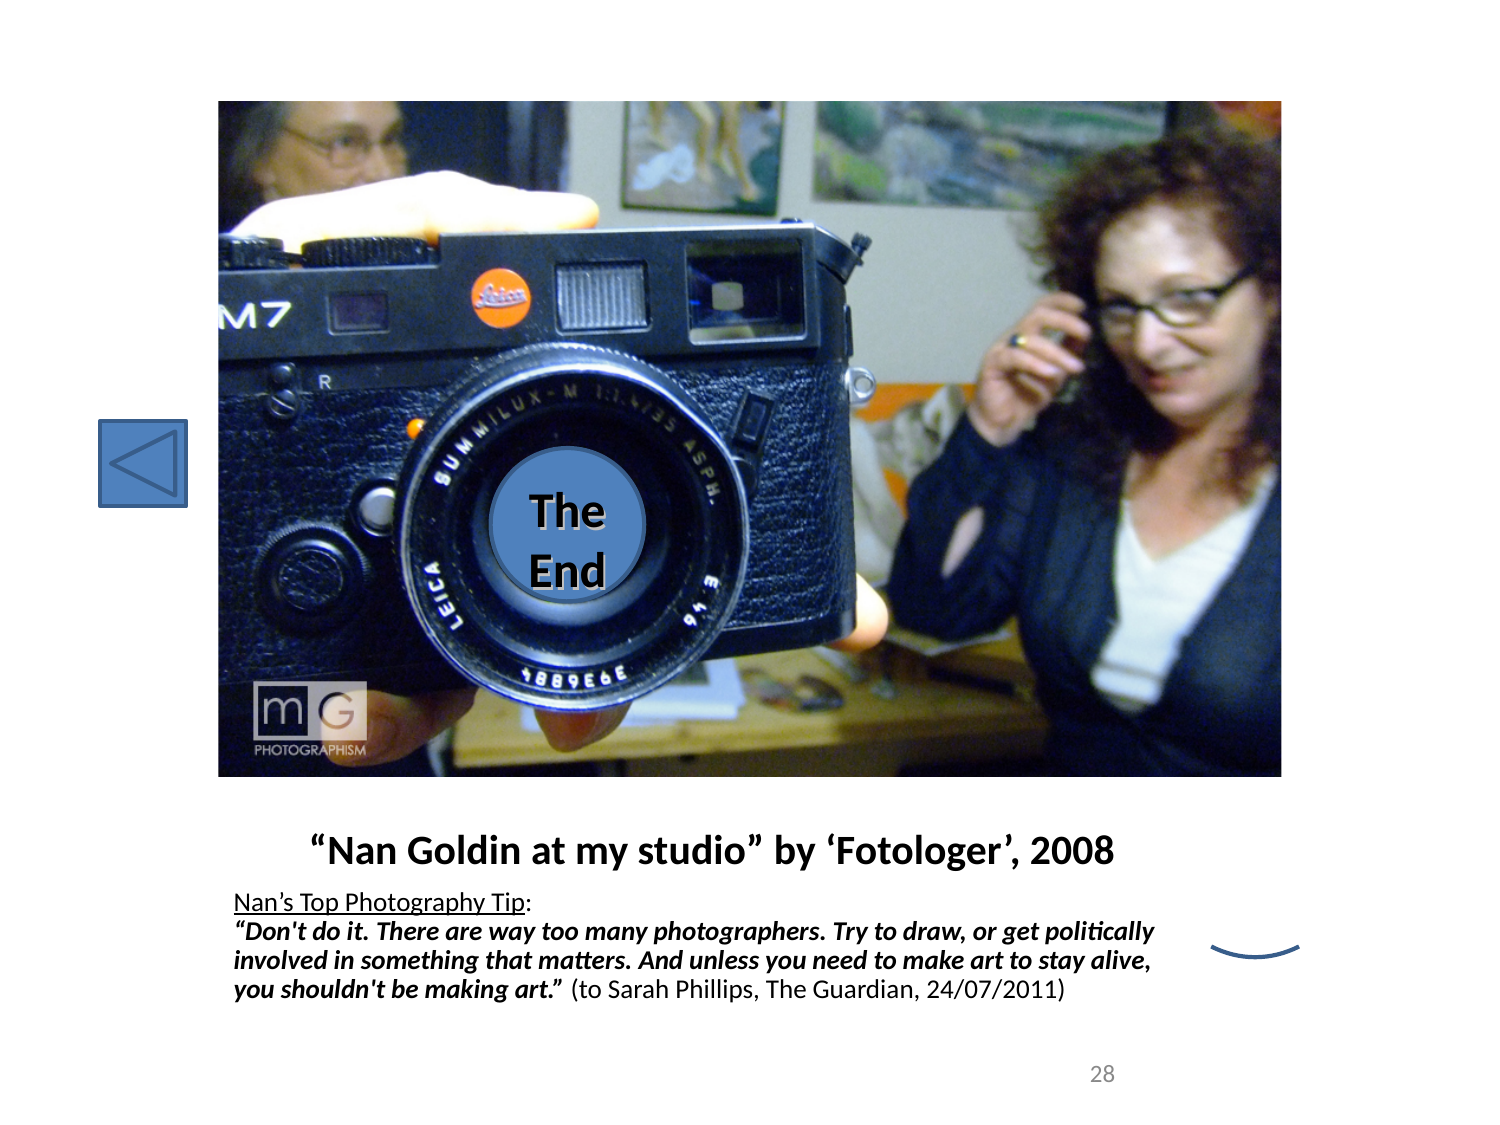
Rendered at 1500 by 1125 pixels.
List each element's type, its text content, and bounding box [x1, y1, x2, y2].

list Nan’s Top Photography Tip: “Don't do it. There are way too many photographers. Try to draw, or get politically involved in something that matters. And unless you need to make art to stay alive, you shouldn't be making art.” (to Sarah Phillips, The Guardian, 24/07/2011) [218, 880, 1195, 1013]
text_box [100, 420, 186, 507]
title “Nan Goldin at my studio” by ‘Fotologer’, 2008 [294, 787, 1195, 880]
picture [218, 101, 1282, 777]
text_box 28 [1074, 1042, 1426, 1103]
text_box The End [490, 448, 645, 602]
